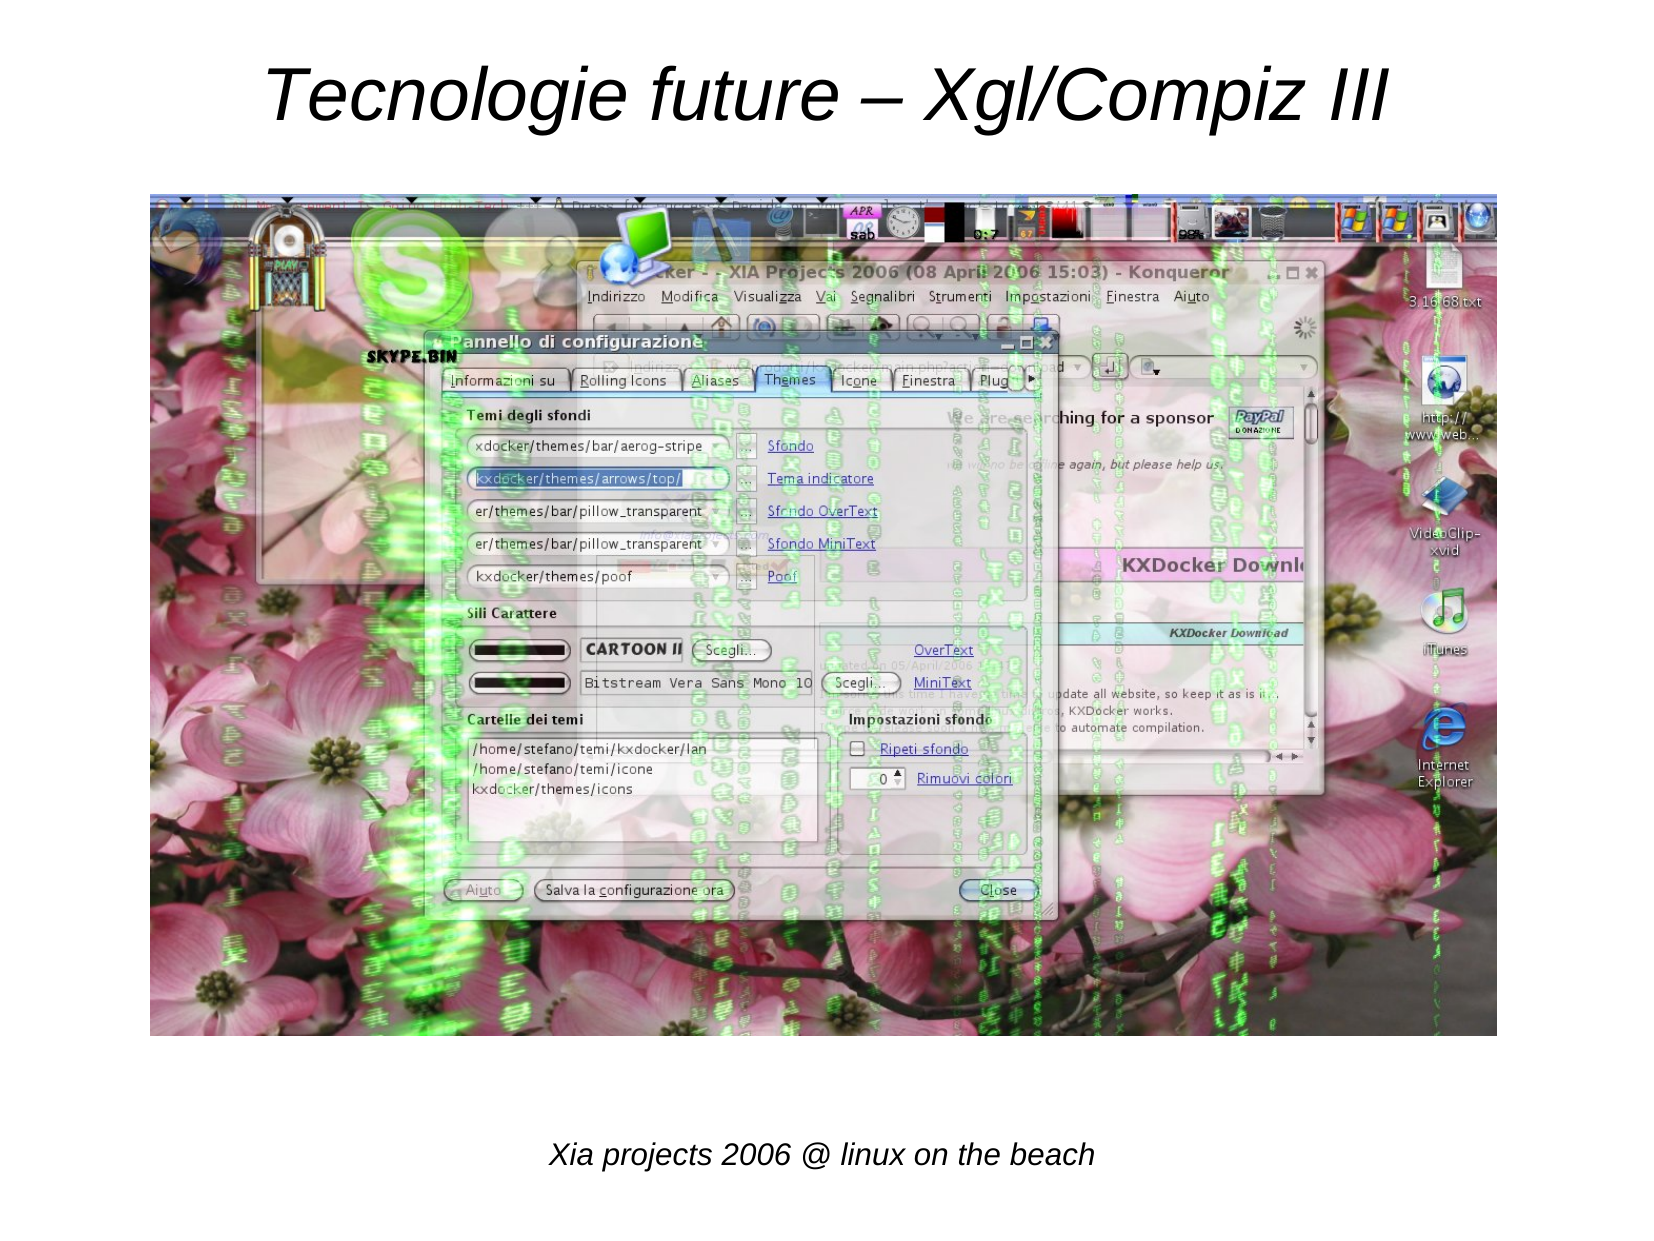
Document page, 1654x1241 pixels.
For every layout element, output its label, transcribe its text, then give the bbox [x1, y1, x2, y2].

subtitle Xia projects 2006 @ linux on the beach [75, 1125, 1571, 1184]
title Tecnologie future – Xgl/Compiz III [82, 0, 1571, 198]
picture [150, 194, 1497, 1036]
